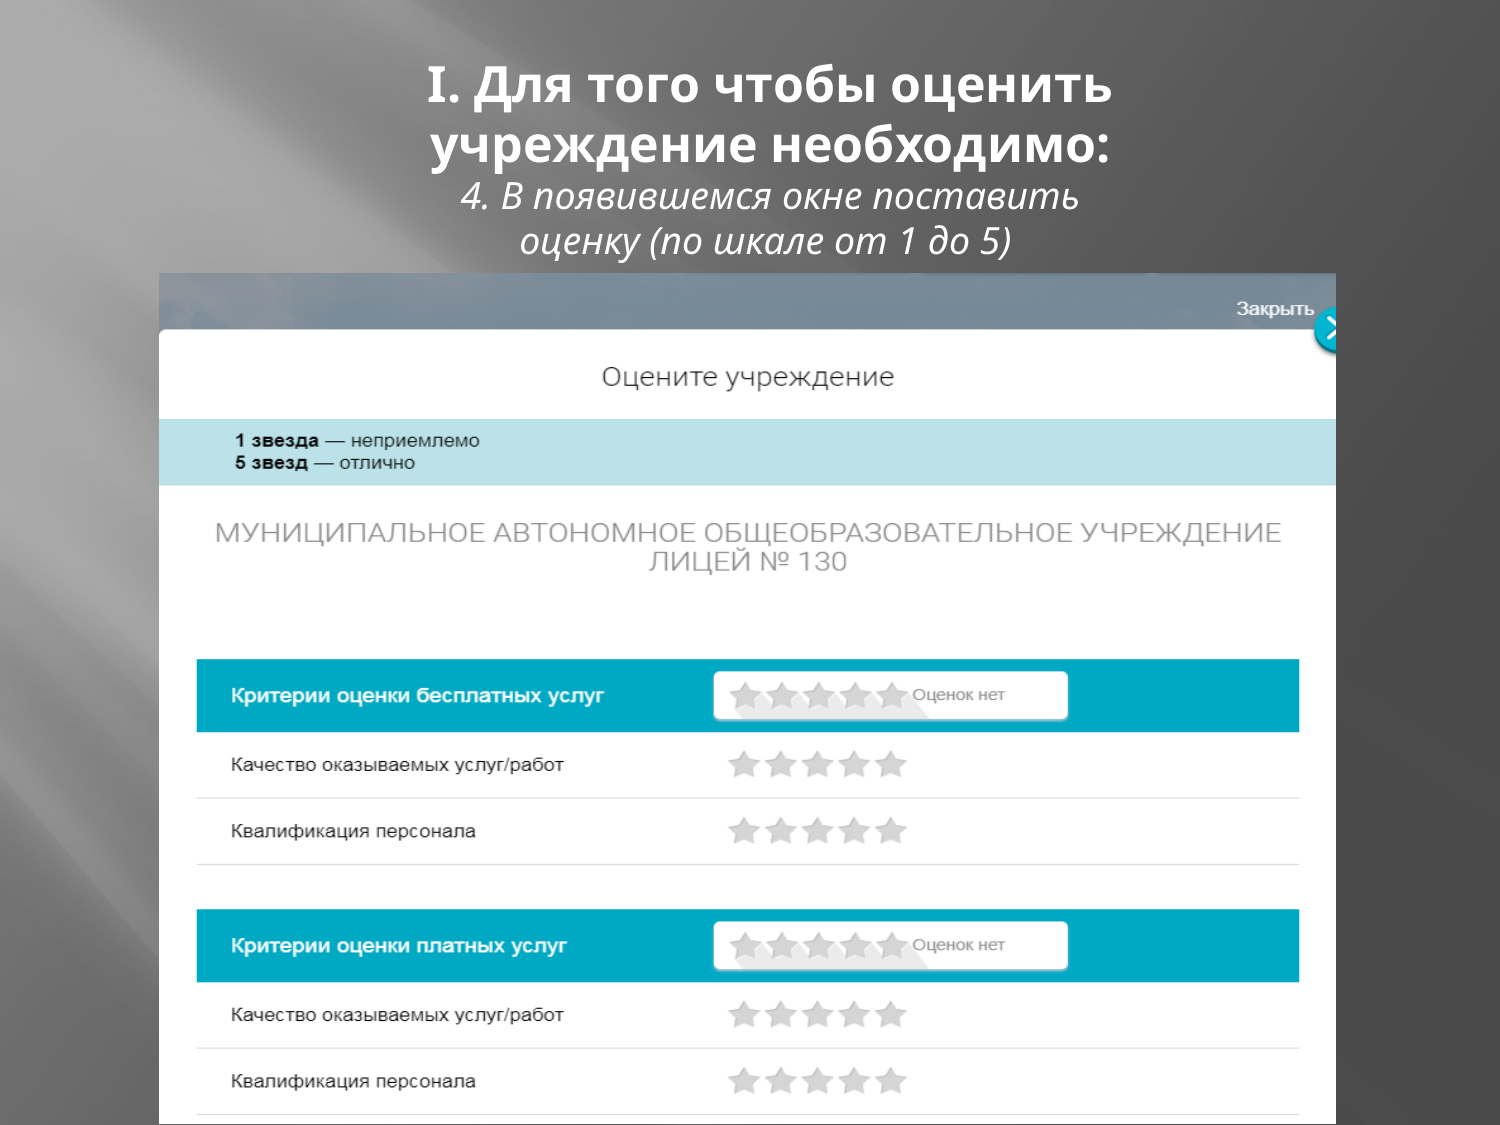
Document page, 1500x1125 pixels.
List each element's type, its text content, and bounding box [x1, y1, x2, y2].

picture [0, 0, 1500, 1125]
text_box I. Для того чтобы оценить учреждение необходимо: 4. В появившемся окне поставить оценку (по шкале от 1 до 5) [395, 0, 1146, 270]
